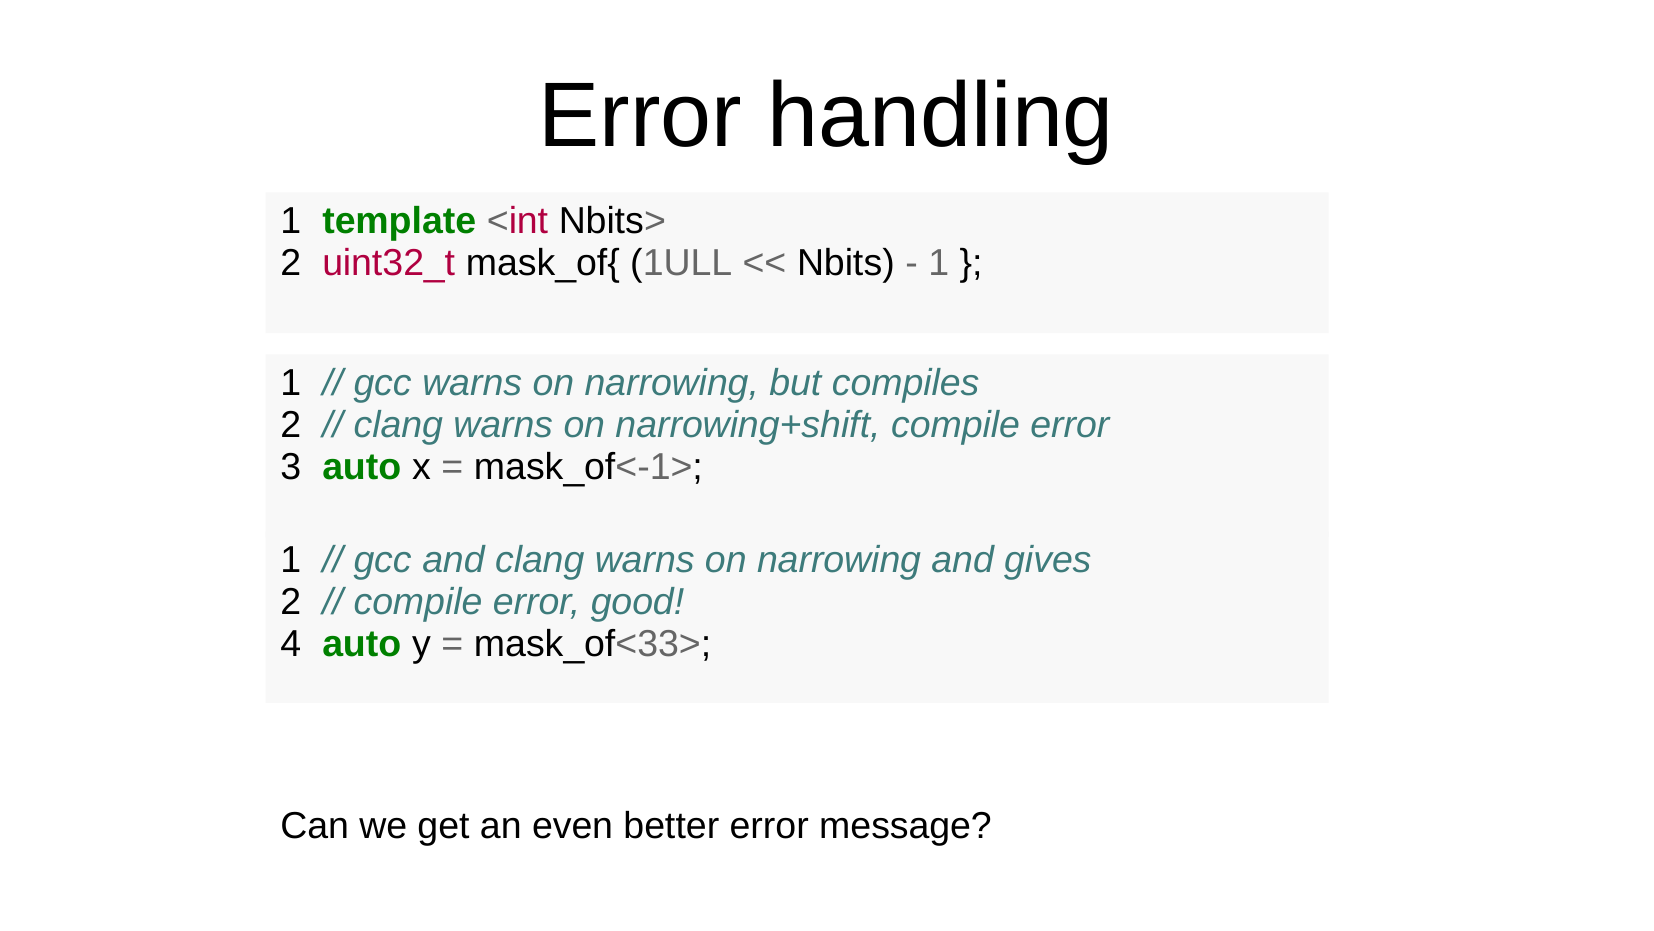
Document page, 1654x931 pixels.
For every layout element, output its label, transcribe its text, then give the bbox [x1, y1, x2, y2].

text_box 1 // gcc warns on narrowing, but compiles 2 // clang warns on narrowing+shift, compile error 3 auto x = mask_of<-1>; [265, 354, 1329, 531]
text_box 1 // gcc and clang warns on narrowing and gives 2 // compile error, good! 4 auto y = mask_of<33>; [265, 531, 1329, 703]
text_box Can we get an even better error message? [265, 797, 1241, 855]
text_box 1 template <int Nbits> 2 uint32_t mask_of{ (1ULL << Nbits) - 1 }; [265, 192, 1329, 334]
title Error handling [82, 37, 1571, 193]
